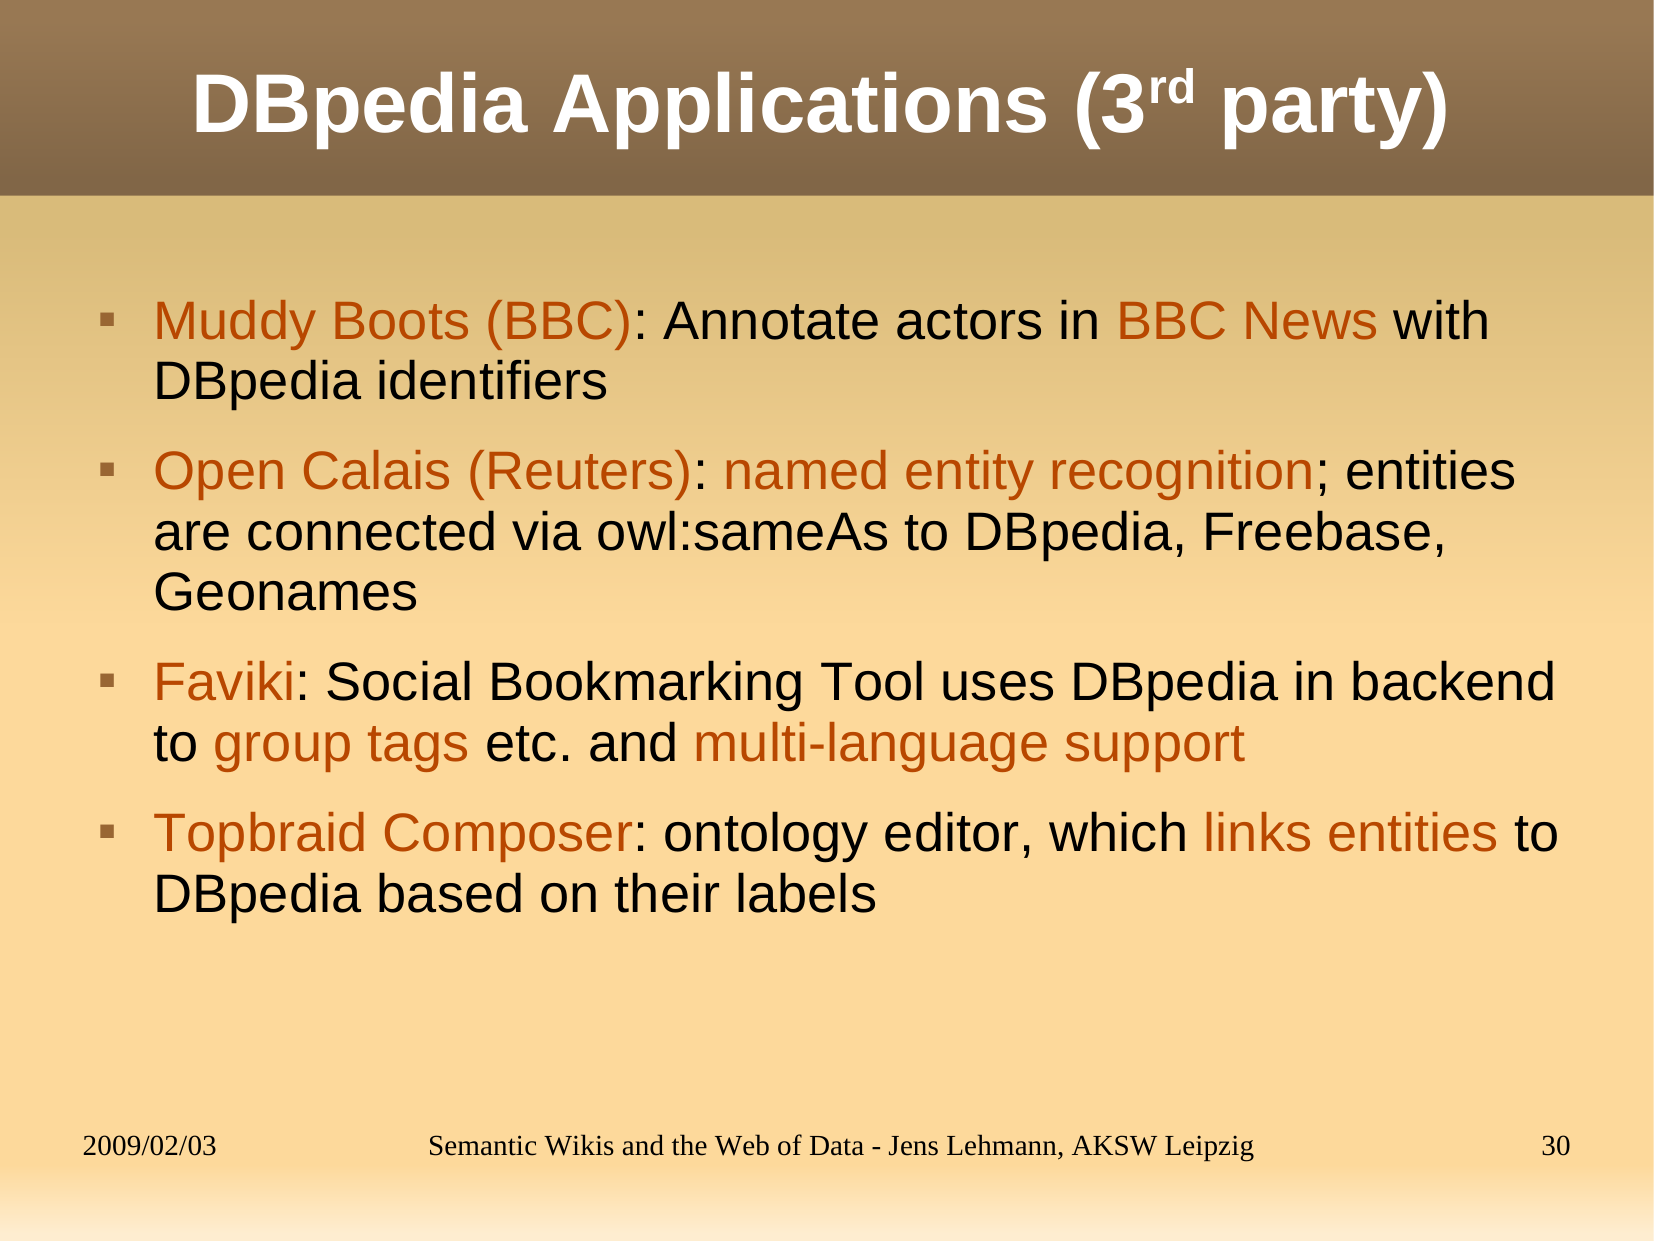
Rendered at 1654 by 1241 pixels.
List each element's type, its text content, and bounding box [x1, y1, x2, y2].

picture [0, 0, 1654, 1241]
title DBpedia Applications (3rd party) [76, 7, 1565, 200]
list Muddy Boots (BBC): Annotate actors in BBC News with DBpedia identifiers Open Calais (Reuters): named entity recognition; entities are connected via owl:sameAs to DBpedia, Freebase, Geonames Faviki: Social Bookmarking Tool uses DBpedia in backend to group tags etc. and multi-language support Topbraid Composer: ontology editor, which links entities to DBpedia based on their labels [82, 290, 1571, 1094]
